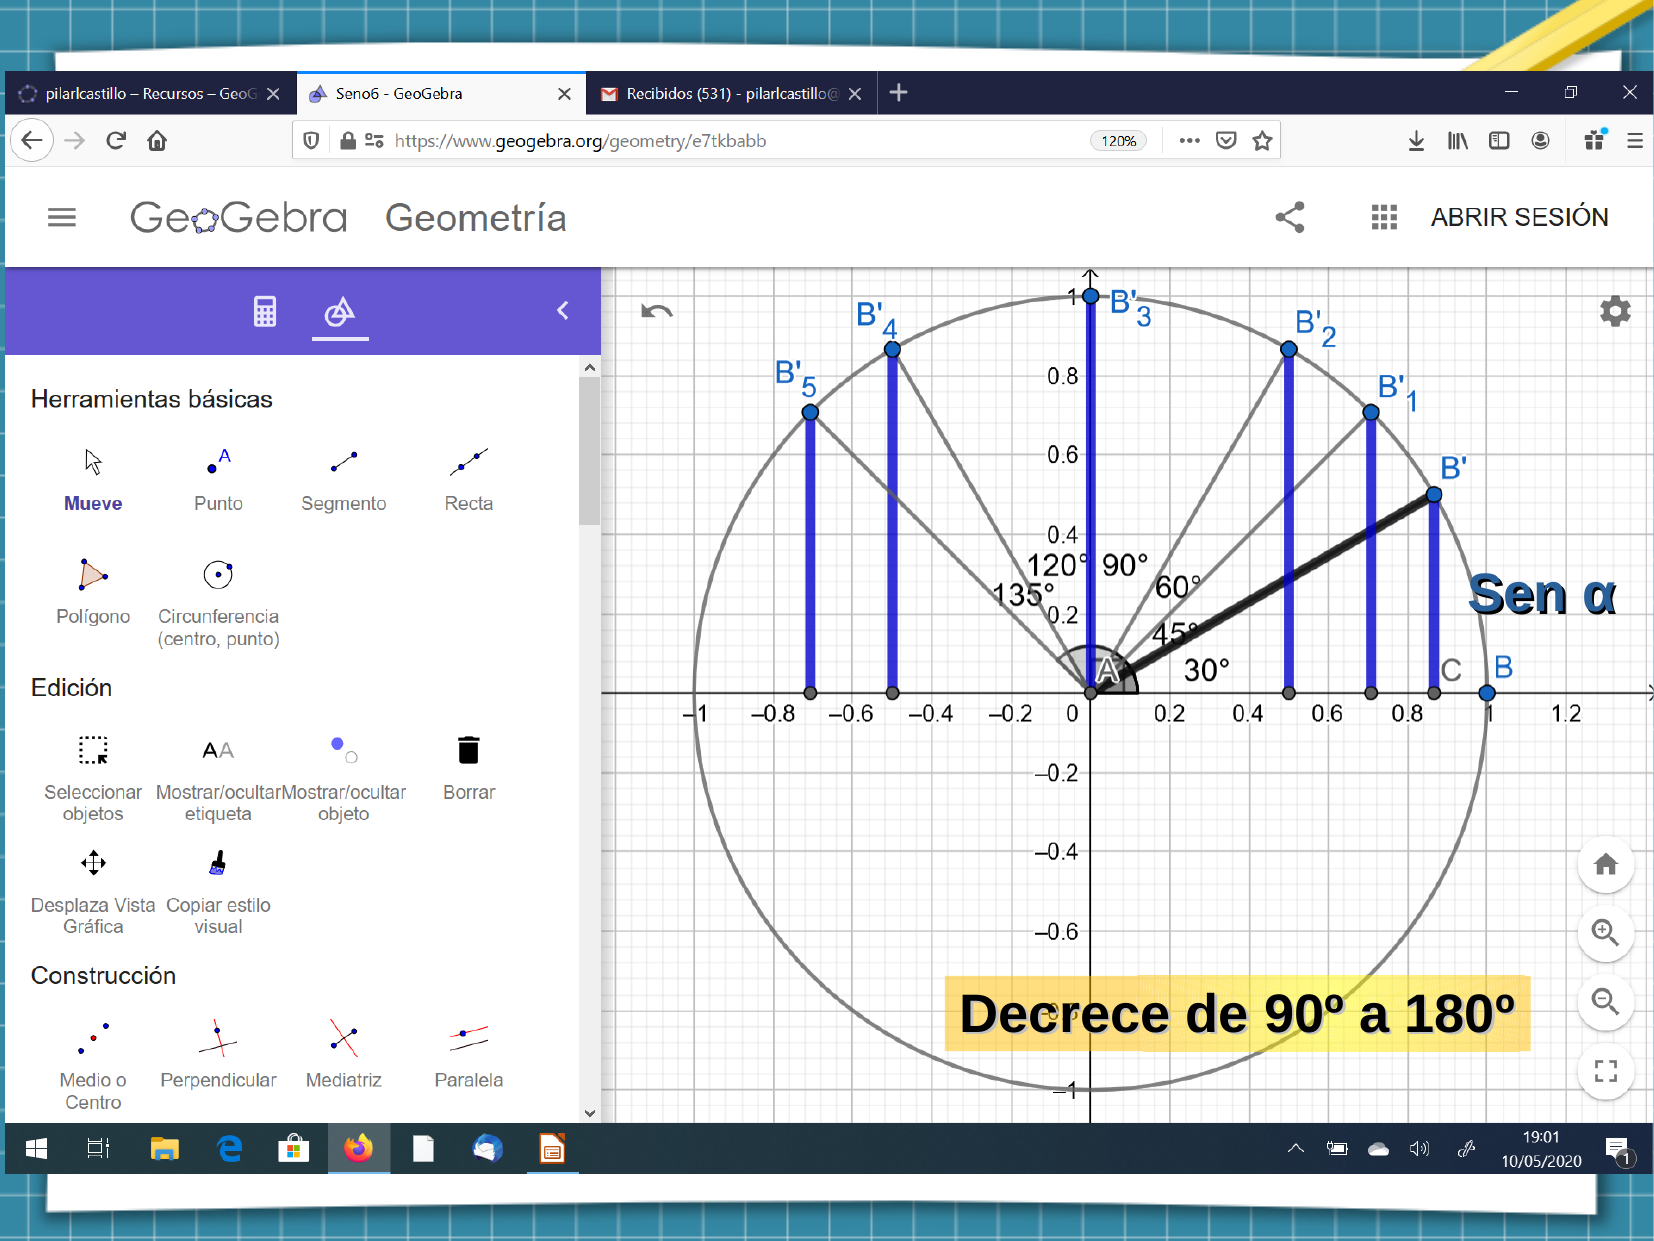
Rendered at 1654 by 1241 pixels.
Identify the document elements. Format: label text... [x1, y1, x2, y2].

text_box Decrece de 90º a 180º [944, 975, 1531, 1052]
text_box Sen α [1452, 555, 1642, 692]
picture [0, 0, 1654, 1241]
